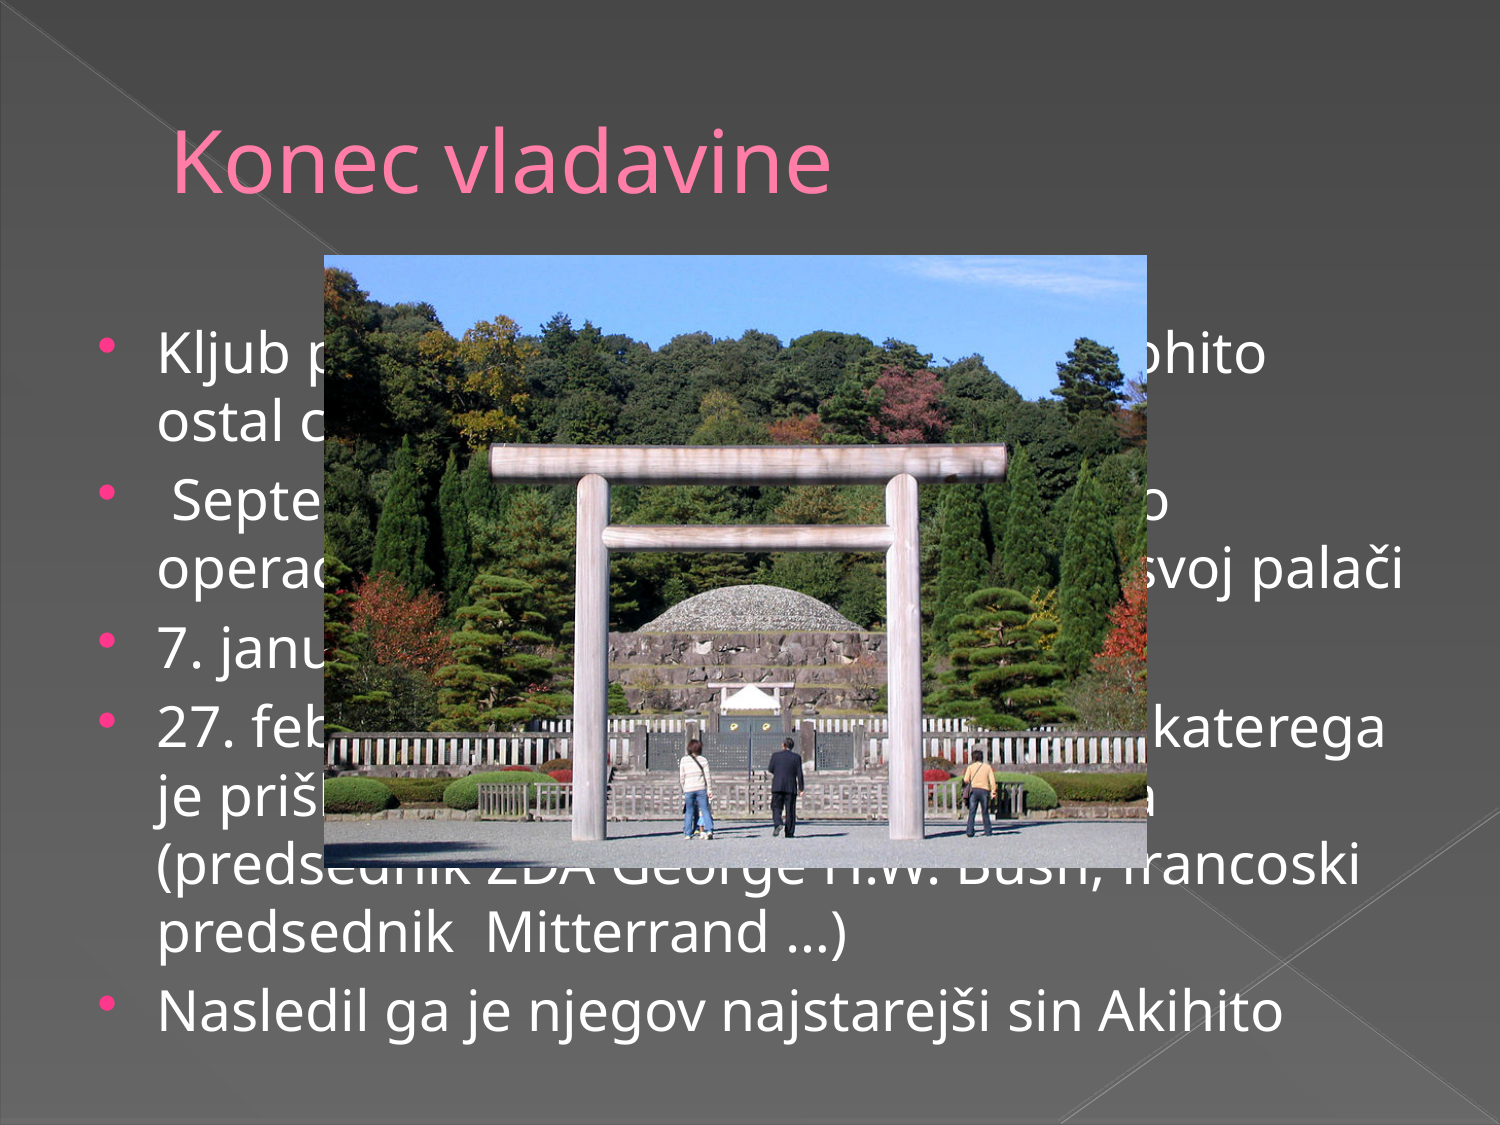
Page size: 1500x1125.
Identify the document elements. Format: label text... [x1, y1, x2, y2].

title Konec vladavine [75, 43, 1425, 274]
list Kljub porazu v 2. svetovni vojni je Hirohito ostal cesar vse do svoje smrti Septembra 1988 se je še okrevajoč po operaciji iz pred leta dni onesvestil v svoj palači 7. januarja 1989 je umrl za rakom 27. februarja je bil njegov pogreb, na katerega je prišlo veliko politikov iz vsega sveta (predsednik ZDA George H.W. Bush, francoski predsednik Mitterrand …) Nasledil ga je njegov najstarejši sin Akihito [75, 308, 1425, 1059]
picture [324, 255, 1147, 868]
